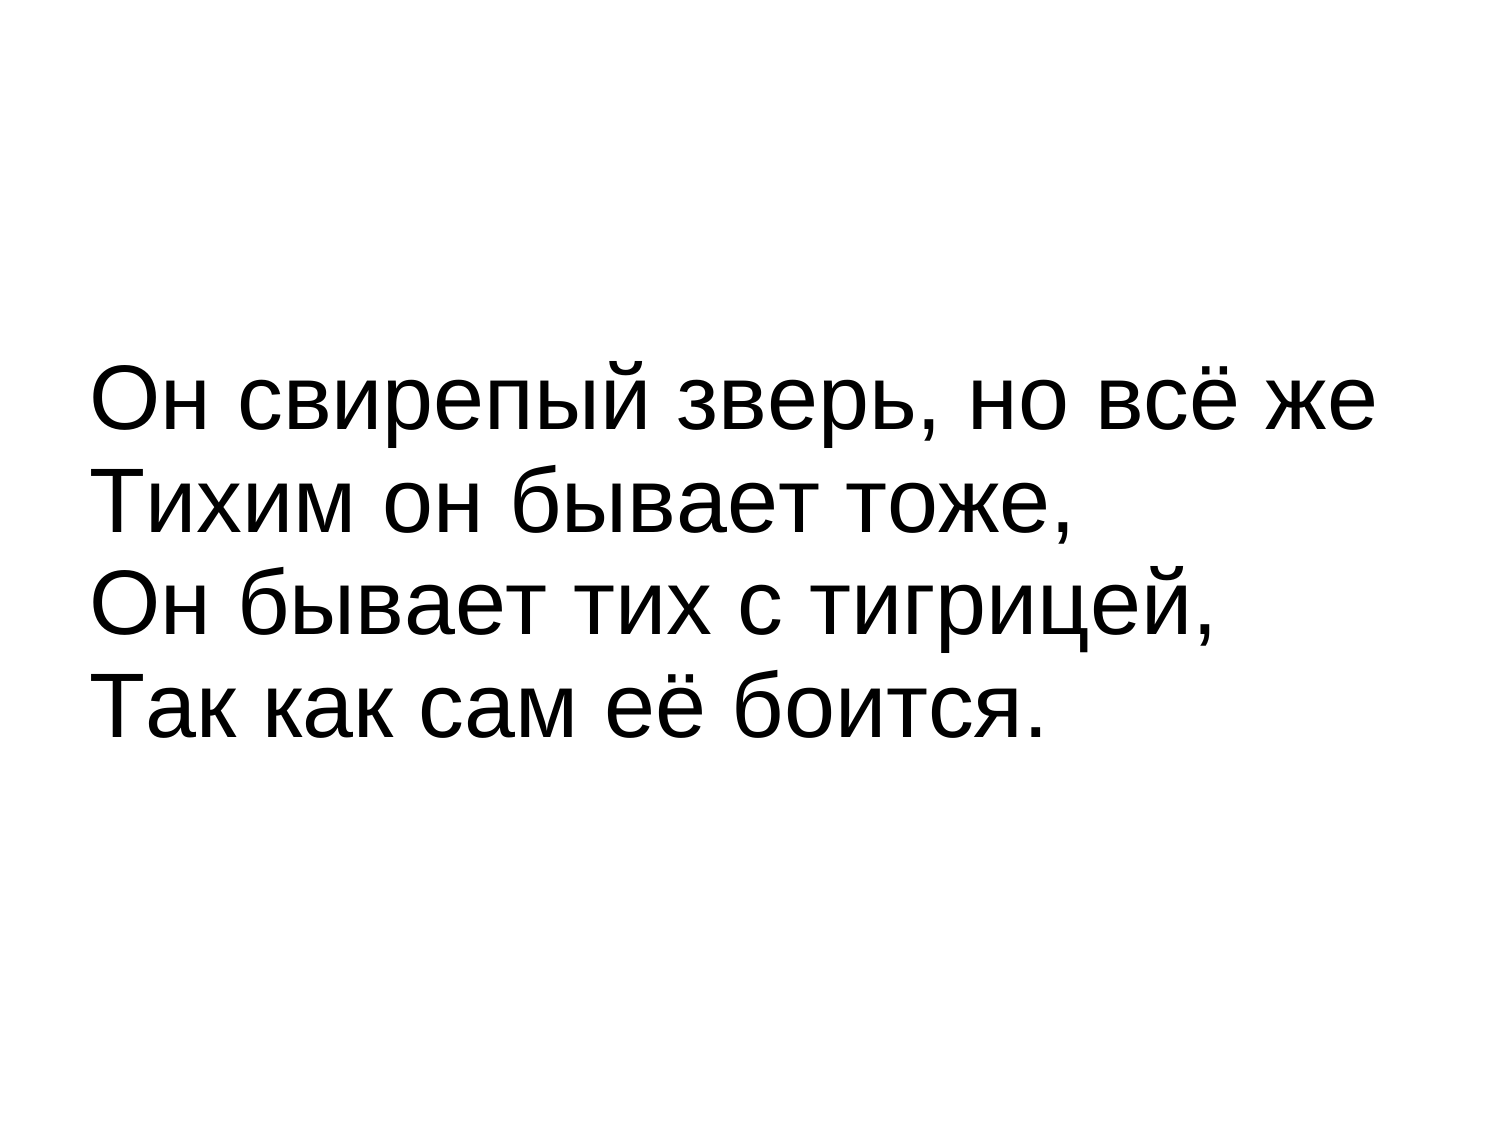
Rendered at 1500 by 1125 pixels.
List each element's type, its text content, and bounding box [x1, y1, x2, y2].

title Он свирепый зверь, но всё же Тихим он бывает тоже, Он бывает тих с тигрицей, Так как сам её боится. [75, 45, 1426, 1059]
